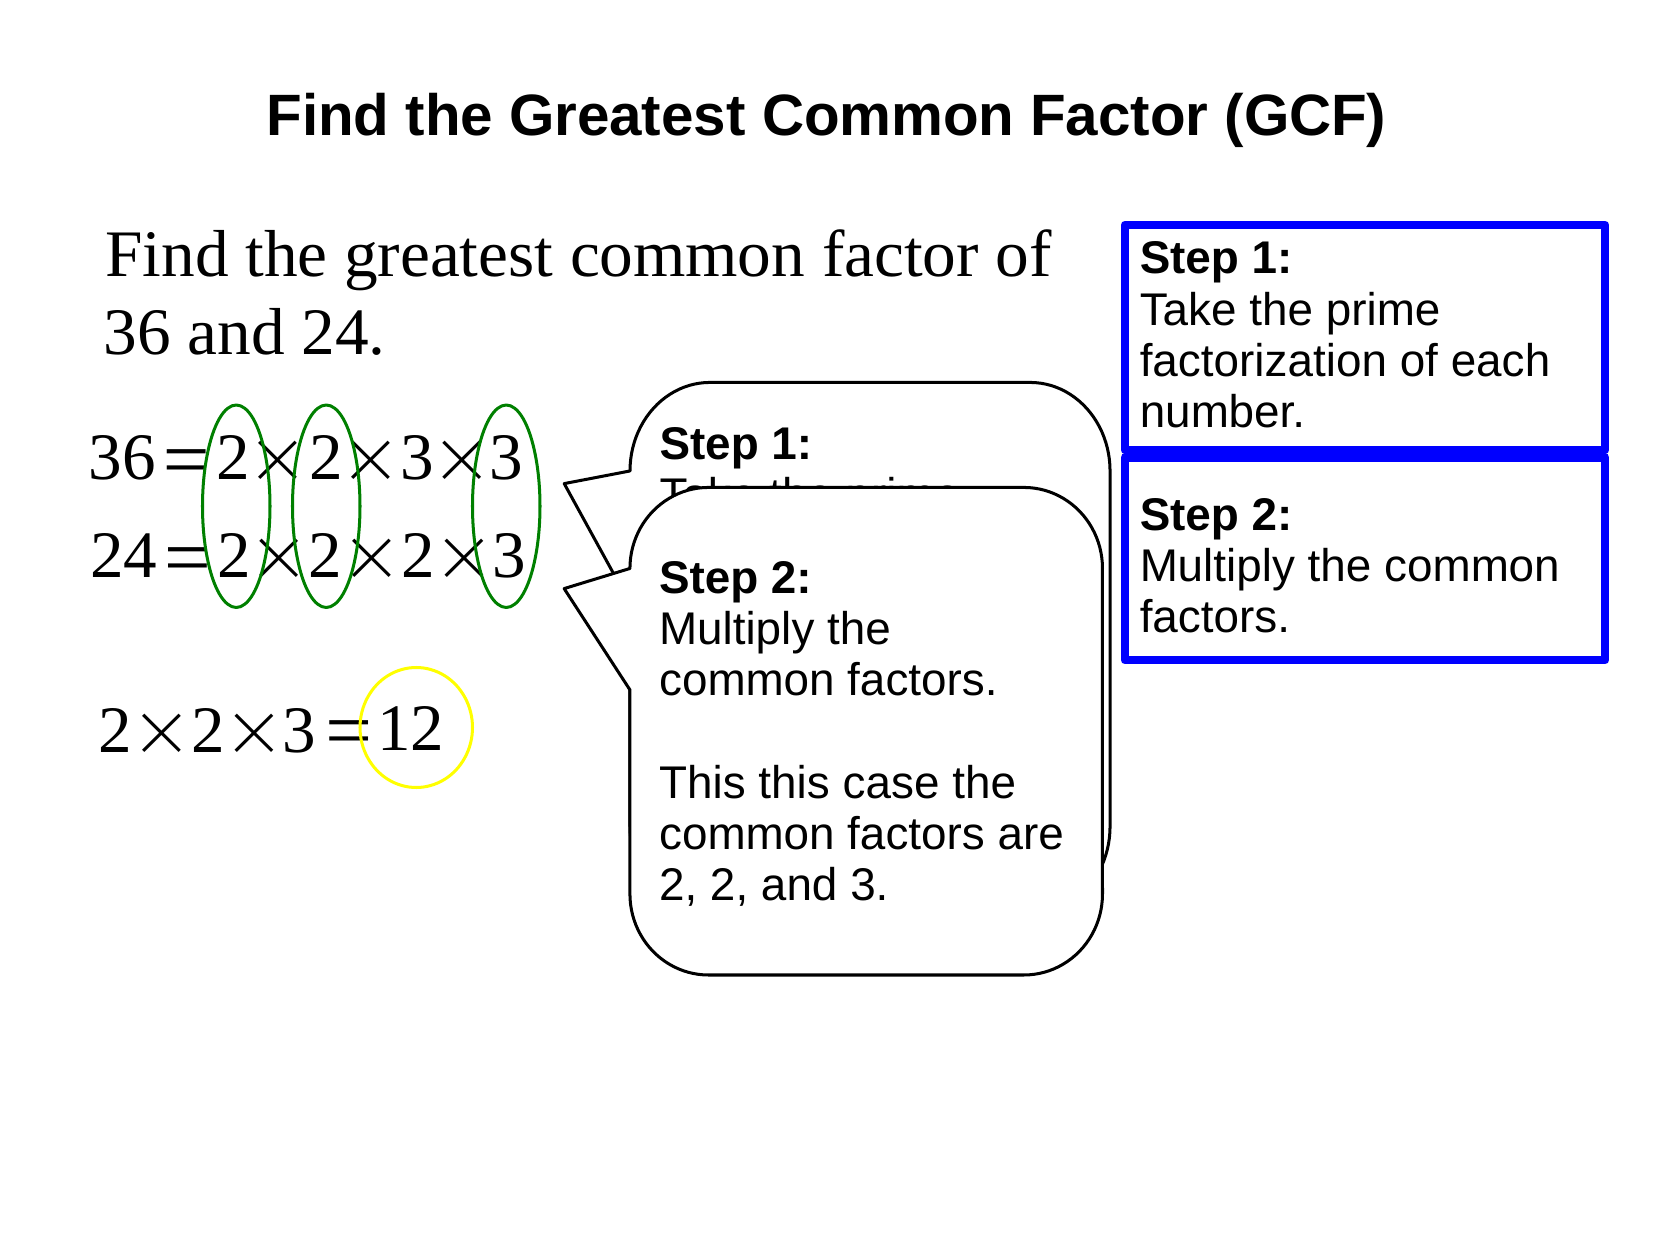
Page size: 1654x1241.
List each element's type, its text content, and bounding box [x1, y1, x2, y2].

chart [205, 518, 268, 593]
chart [97, 217, 1063, 369]
chart [257, 420, 306, 494]
text_box Step 1: Take the prime factorization of each number. Step 2: Multiply the common factors. [1125, 225, 1628, 859]
chart [295, 518, 358, 593]
text_box Step 1: Take the prime factorization of each number. This is mean the factors of each number are only prime numbers. [564, 382, 1111, 863]
chart [256, 518, 306, 593]
chart [347, 420, 486, 494]
chart [205, 420, 268, 494]
text_box Find the Greatest Common Factor (GCF) [251, 75, 1403, 157]
chart [362, 691, 451, 766]
text_box Step 2: Multiply the common factors. This this case the common factors are 2, 2, and 3. [564, 487, 1103, 976]
chart [475, 518, 533, 593]
chart [295, 420, 358, 494]
chart [90, 691, 370, 767]
chart [475, 420, 531, 494]
chart [526, 577, 533, 593]
chart [82, 518, 216, 593]
chart [82, 420, 216, 494]
chart [346, 518, 486, 593]
text_box Step 1: Take the prime factorization of each number. Step 2: Multiply the common factors. [1129, 462, 1601, 656]
text_box Step 1: Take the prime factorization of each number. Step 2: Multiply the common factors. [1129, 229, 1601, 446]
